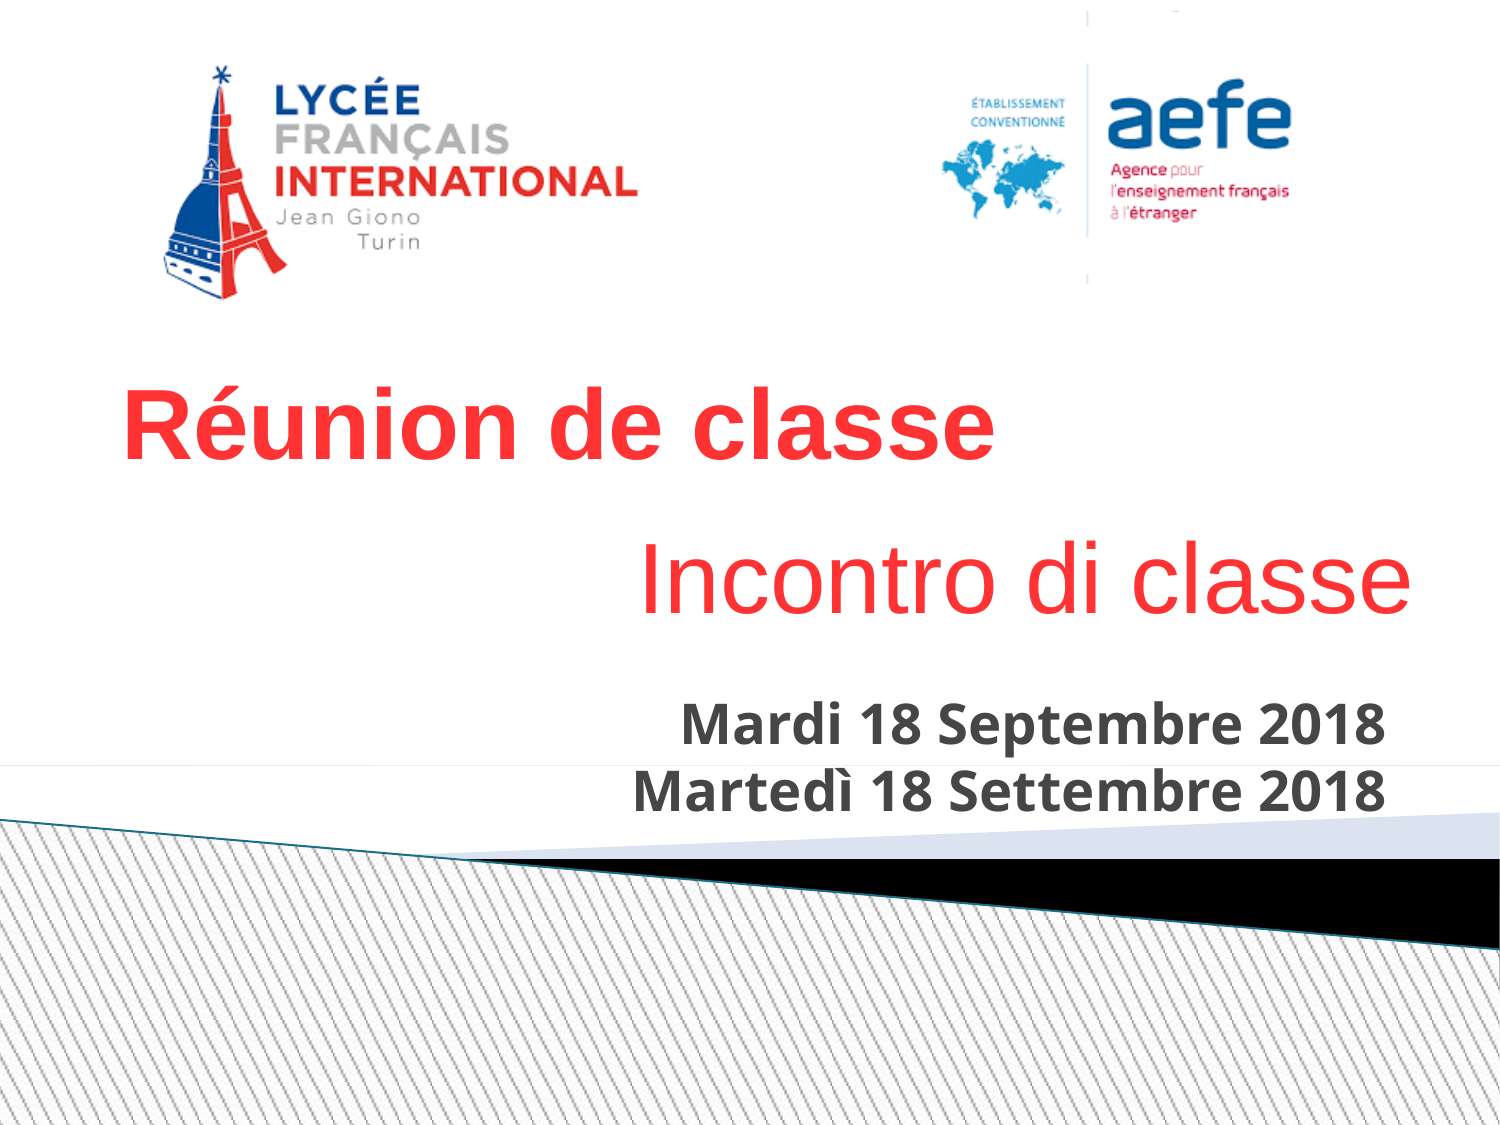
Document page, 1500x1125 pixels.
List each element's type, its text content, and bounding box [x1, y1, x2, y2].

text_box Réunion de classe Incontro di classe [106, 342, 1430, 662]
text_box Mardi 18 Septembre 2018 Martedì 18 Settembre 2018 [120, 680, 1396, 878]
picture [153, 58, 649, 308]
text_box [814, 11, 1451, 284]
picture [0, 821, 1500, 1125]
